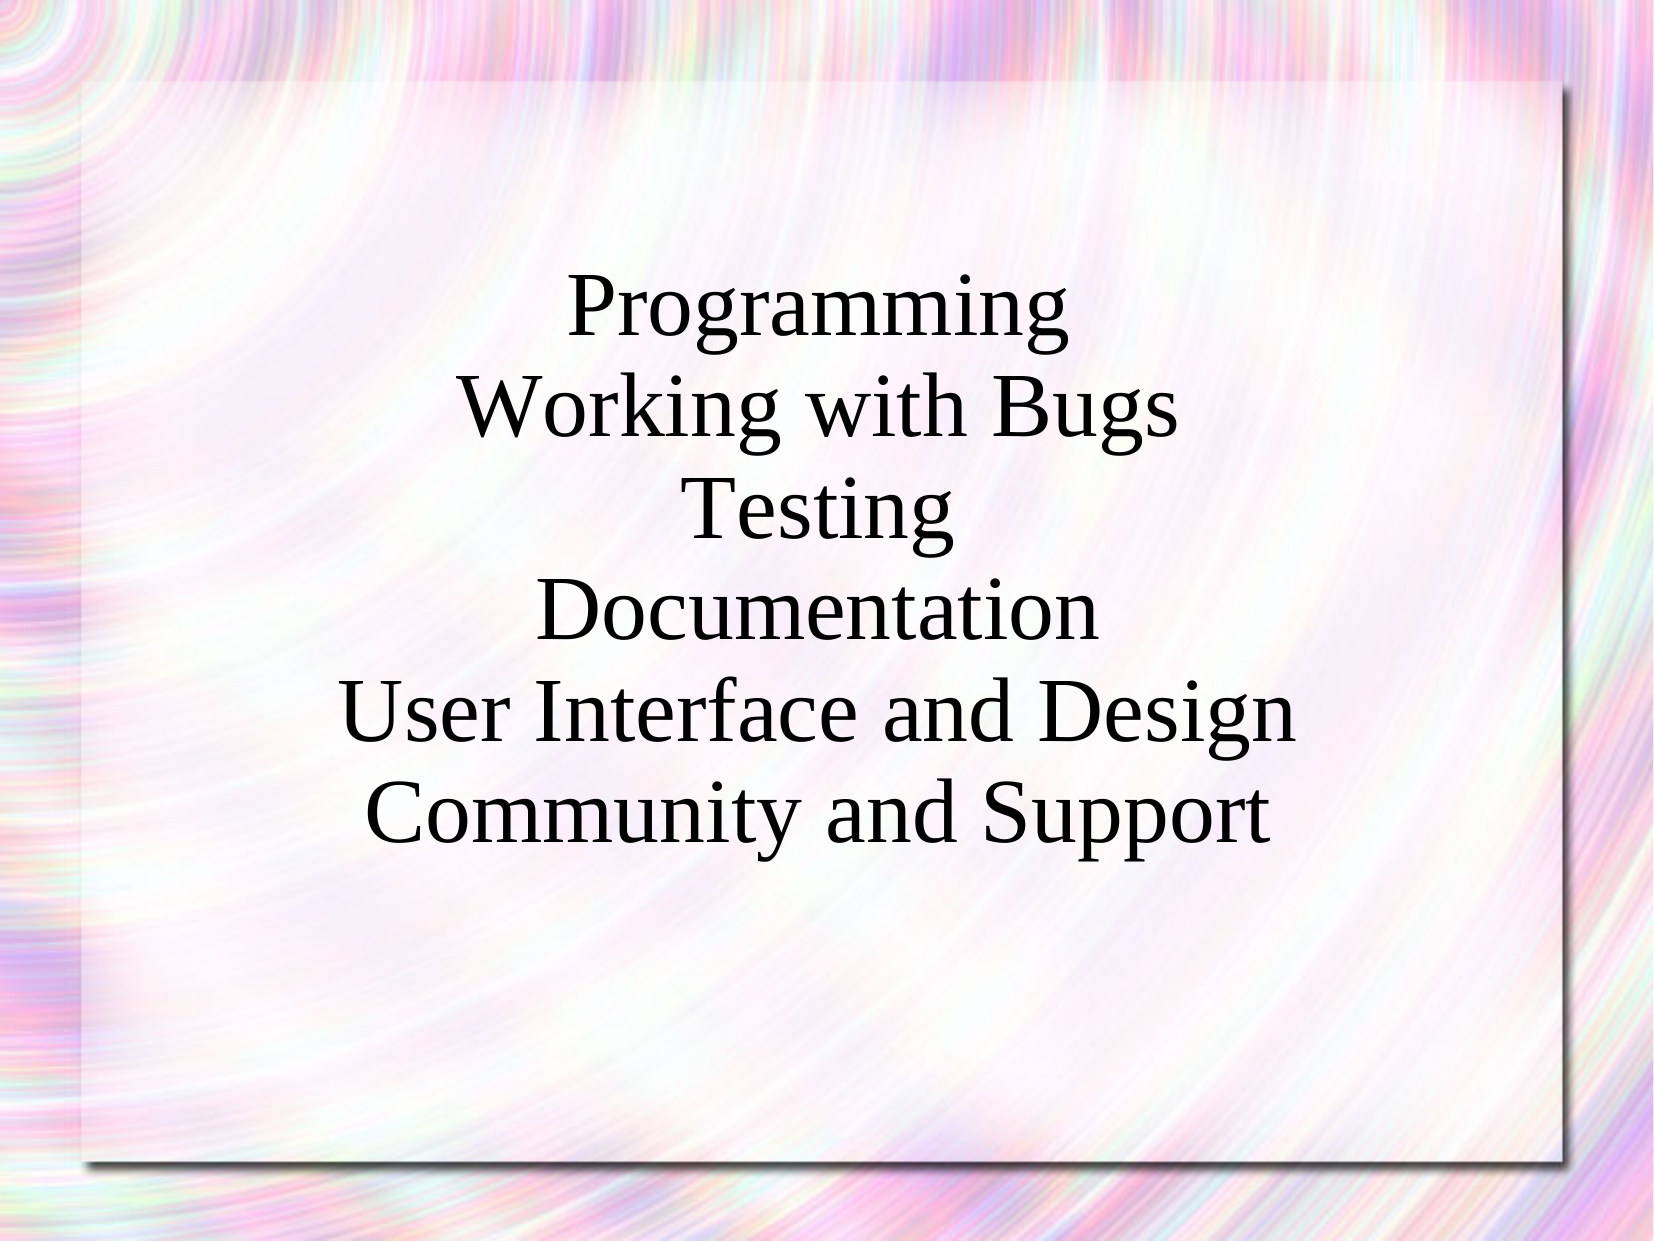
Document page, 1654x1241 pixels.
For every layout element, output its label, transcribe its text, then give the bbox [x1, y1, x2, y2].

picture [0, 0, 1654, 1241]
title Programming Working with Bugs Testing Documentation User Interface and Design Community and Support [112, 220, 1525, 998]
